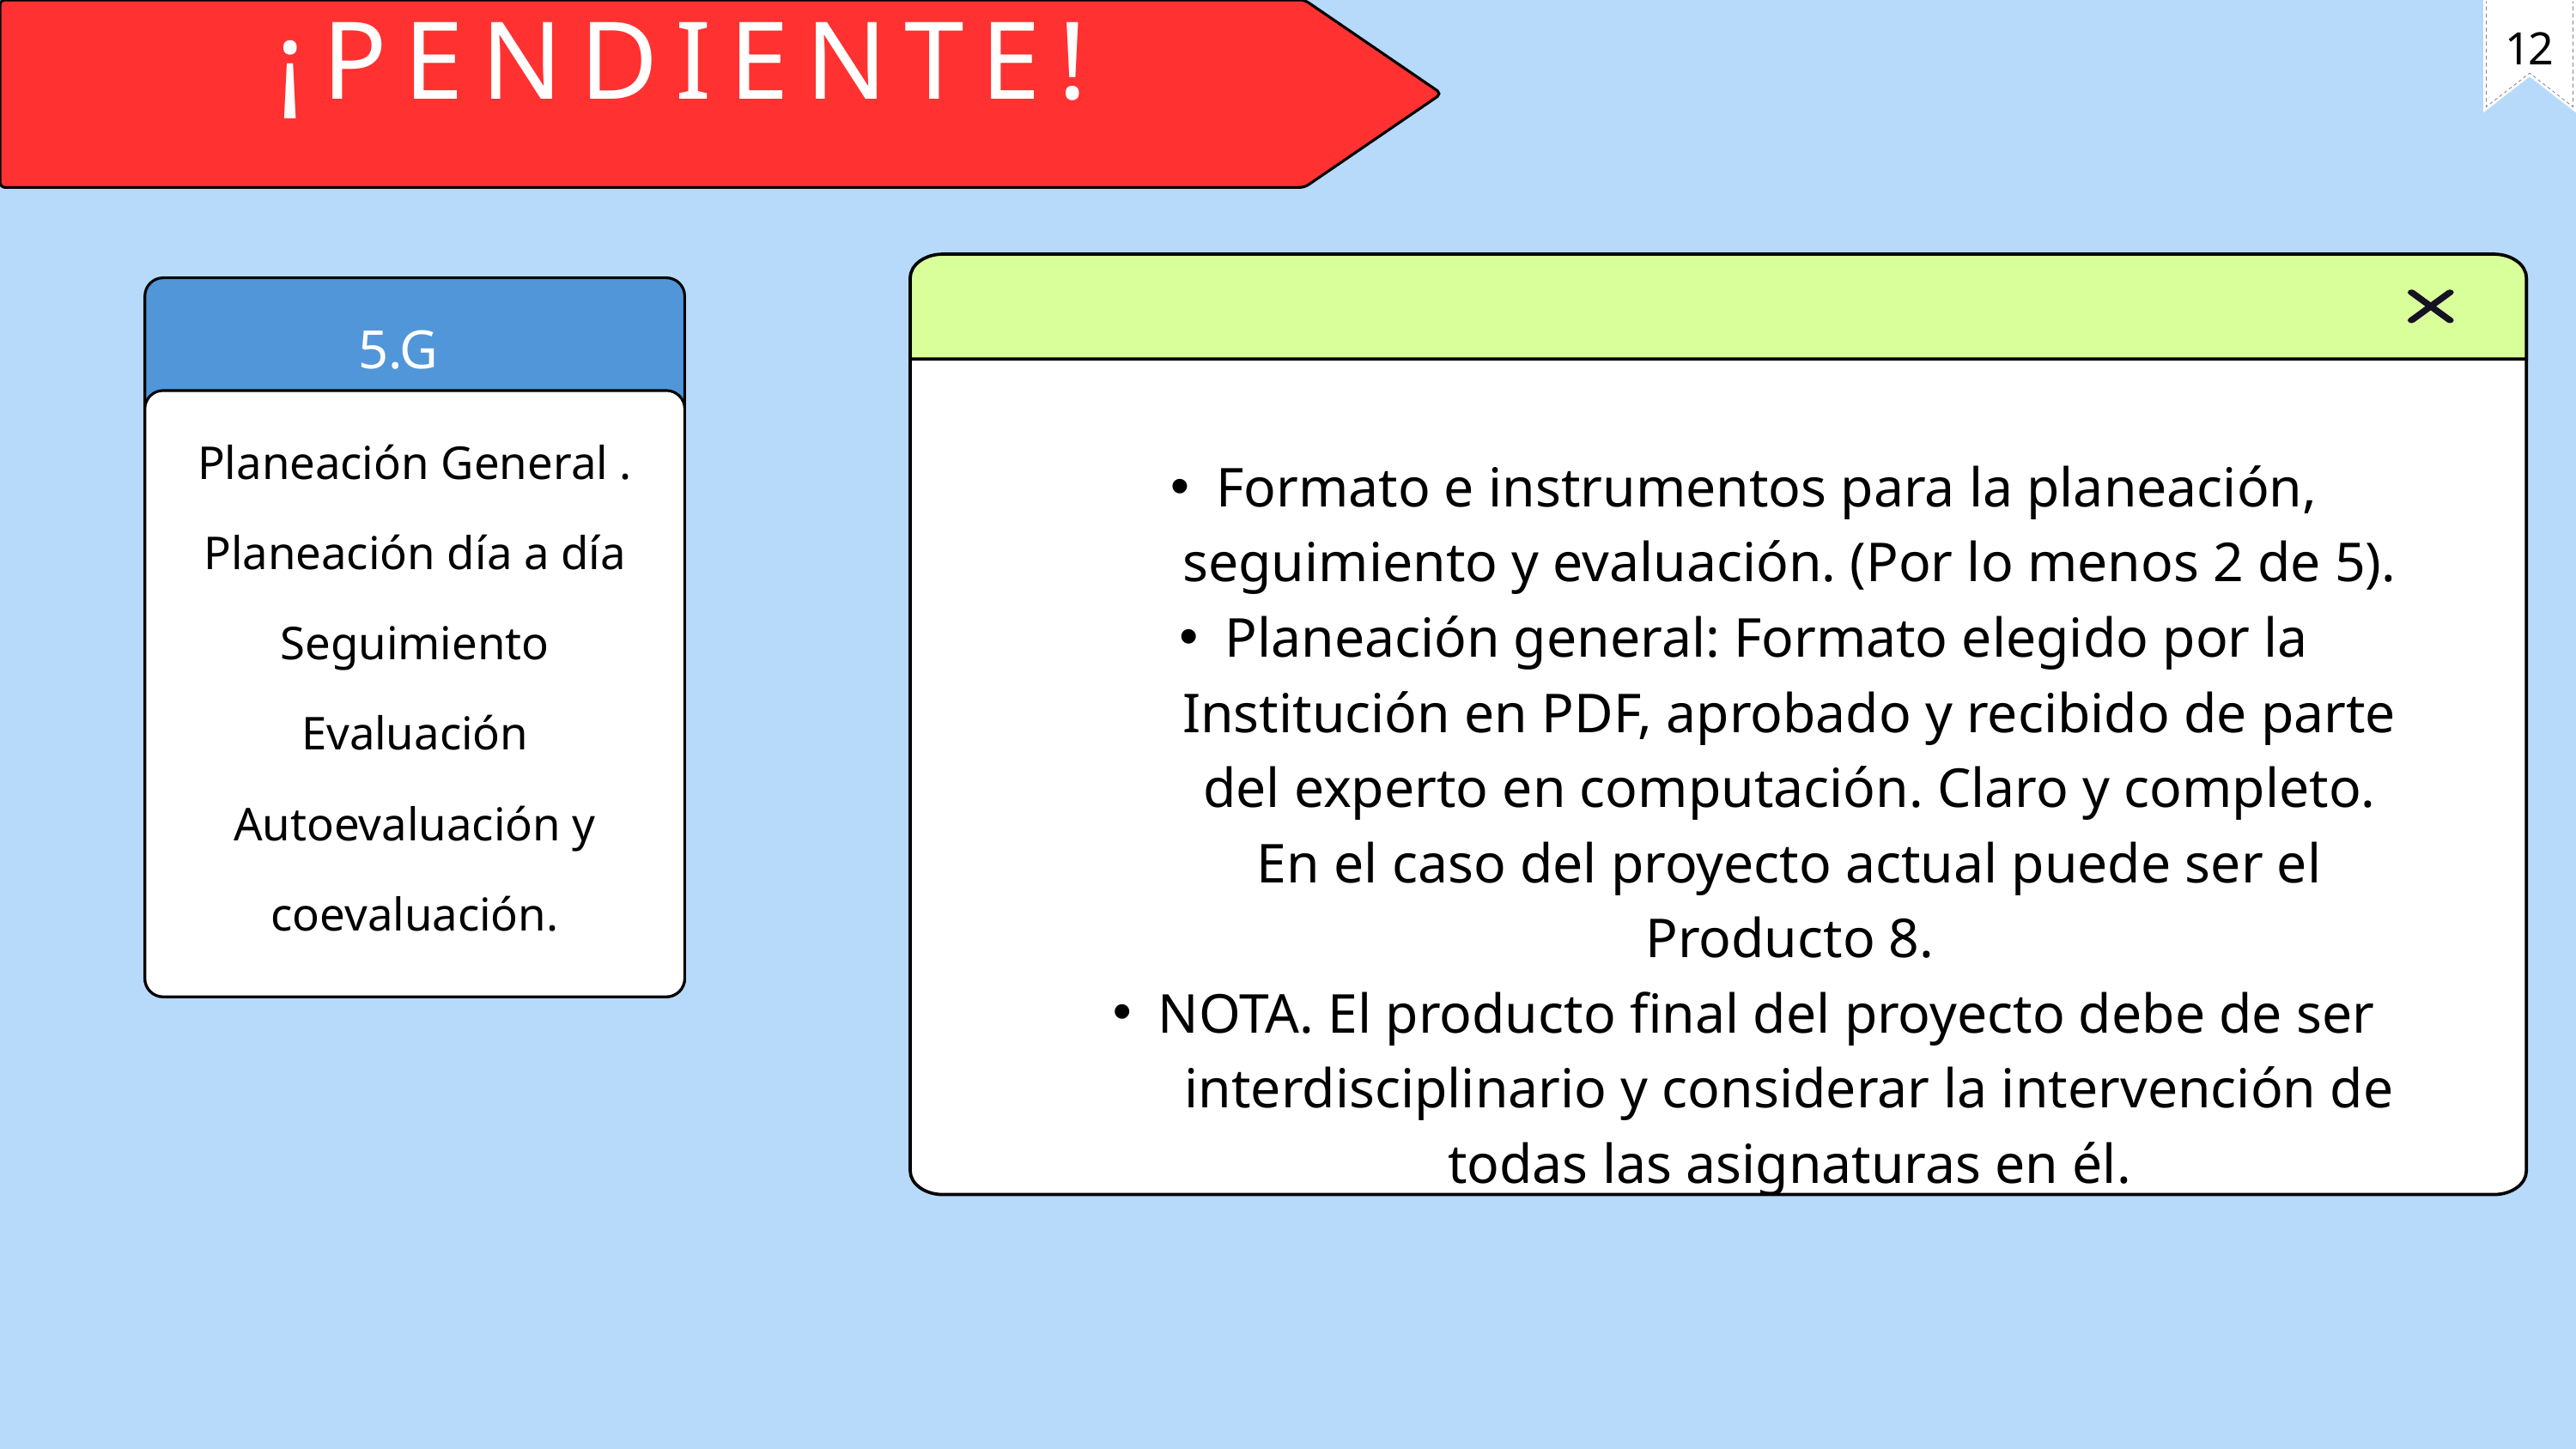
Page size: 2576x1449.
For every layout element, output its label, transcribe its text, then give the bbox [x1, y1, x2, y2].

text_box [0, 0, 2576, 1449]
text_box Planeación General . Planeación día a día Seguimiento Evaluación Autoevaluación y coevaluación. [174, 397, 655, 1015]
text_box 12 [2488, 10, 2571, 71]
text_box ¡PENDIENTE! [0, 0, 1365, 188]
text_box 5.G [163, 274, 633, 369]
text_box Formato e instrumentos para la planeación, seguimiento y evaluación. (Por lo menos 2 de 5). Planeación general: Formato elegido por la Institución en PDF, aprobado y recibido de parte del experto en computación. Claro y completo. En el caso del proyecto actual puede ser el Producto 8. NOTA. El producto final del proyecto debe de ser interdisciplinario y considerar la intervención de todas las asignaturas en él. [992, 442, 2405, 1118]
